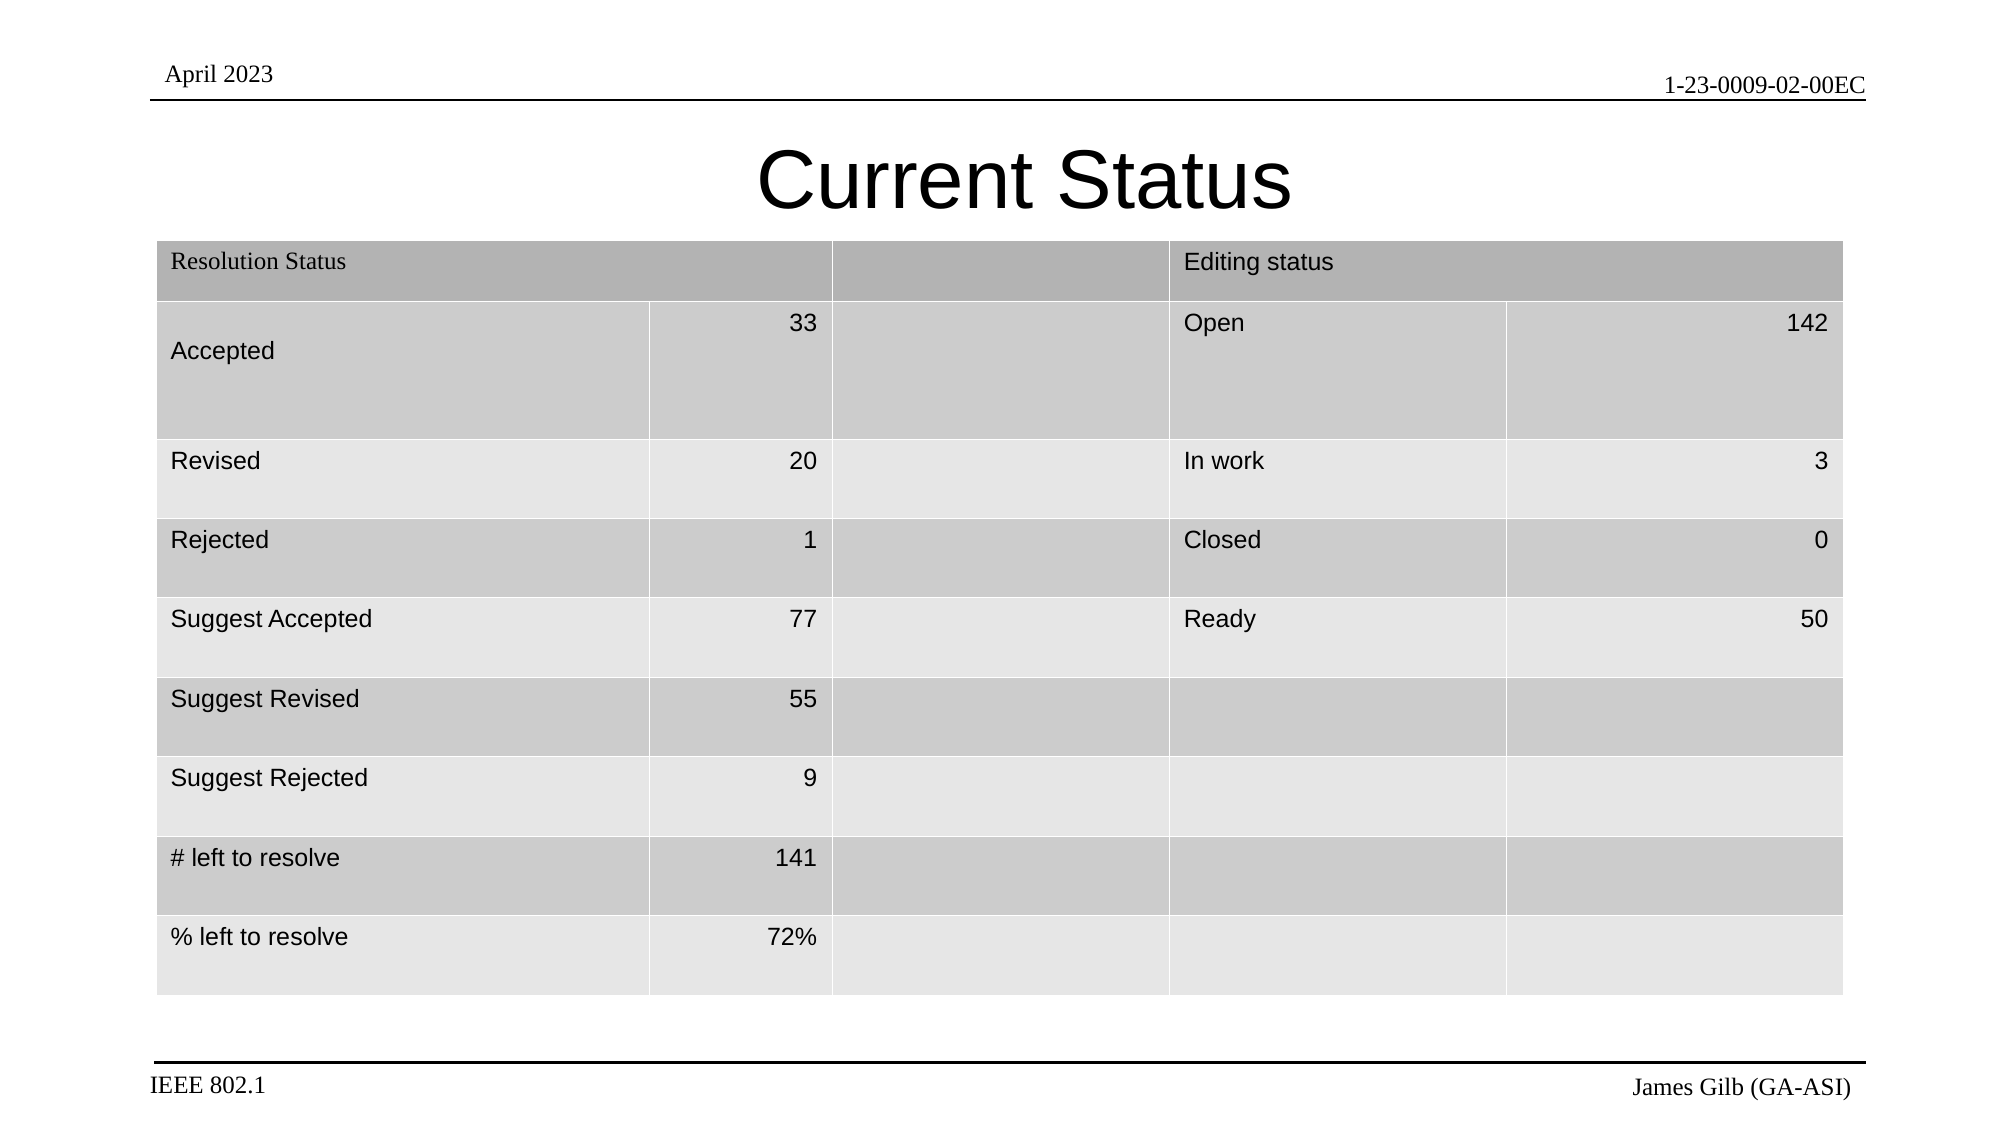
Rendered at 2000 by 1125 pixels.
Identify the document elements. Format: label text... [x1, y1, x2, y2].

table_cell [833, 678, 1169, 756]
table_cell 9 [650, 757, 832, 836]
table_cell 50 [1507, 598, 1843, 677]
table_cell 77 [650, 598, 832, 677]
title Current Status [149, 112, 1900, 238]
table_cell 33 [650, 302, 832, 439]
table_cell [1170, 678, 1506, 756]
table_header Resolution Status [157, 241, 832, 301]
table_cell 141 [650, 837, 832, 915]
table_cell [1507, 757, 1843, 836]
table_cell Suggest Revised [157, 678, 649, 756]
table_cell Rejected [157, 519, 649, 597]
table_cell Open [1170, 302, 1506, 439]
table_cell [1507, 678, 1843, 756]
table_cell 0 [1507, 519, 1843, 597]
table_cell [1170, 916, 1506, 995]
table_cell [833, 598, 1169, 677]
table_cell [833, 916, 1169, 995]
table_cell # left to resolve [157, 837, 649, 915]
table_cell 3 [1507, 440, 1843, 518]
table_header [833, 241, 1169, 301]
table_cell [833, 302, 1169, 439]
table_cell [1170, 757, 1506, 836]
table_cell Accepted [157, 302, 649, 439]
table_cell [833, 440, 1169, 518]
table_cell Closed [1170, 519, 1506, 597]
table_cell Ready [1170, 598, 1506, 677]
table_cell 55 [650, 678, 832, 756]
table_cell Suggest Rejected [157, 757, 649, 836]
table_cell 1 [650, 519, 832, 597]
table_cell [1170, 837, 1506, 915]
table_cell Revised [157, 440, 649, 518]
table_cell Suggest Accepted [157, 598, 649, 677]
table_cell [833, 757, 1169, 836]
table_cell 20 [650, 440, 832, 518]
table_cell [833, 519, 1169, 597]
table_cell [1507, 916, 1843, 995]
table_cell [1507, 837, 1843, 915]
table_cell In work [1170, 440, 1506, 518]
table_cell % left to resolve [157, 916, 649, 995]
table_header Editing status [1170, 241, 1843, 301]
table_cell 142 [1507, 302, 1843, 439]
table_cell [833, 837, 1169, 915]
table_cell 72% [650, 916, 832, 995]
